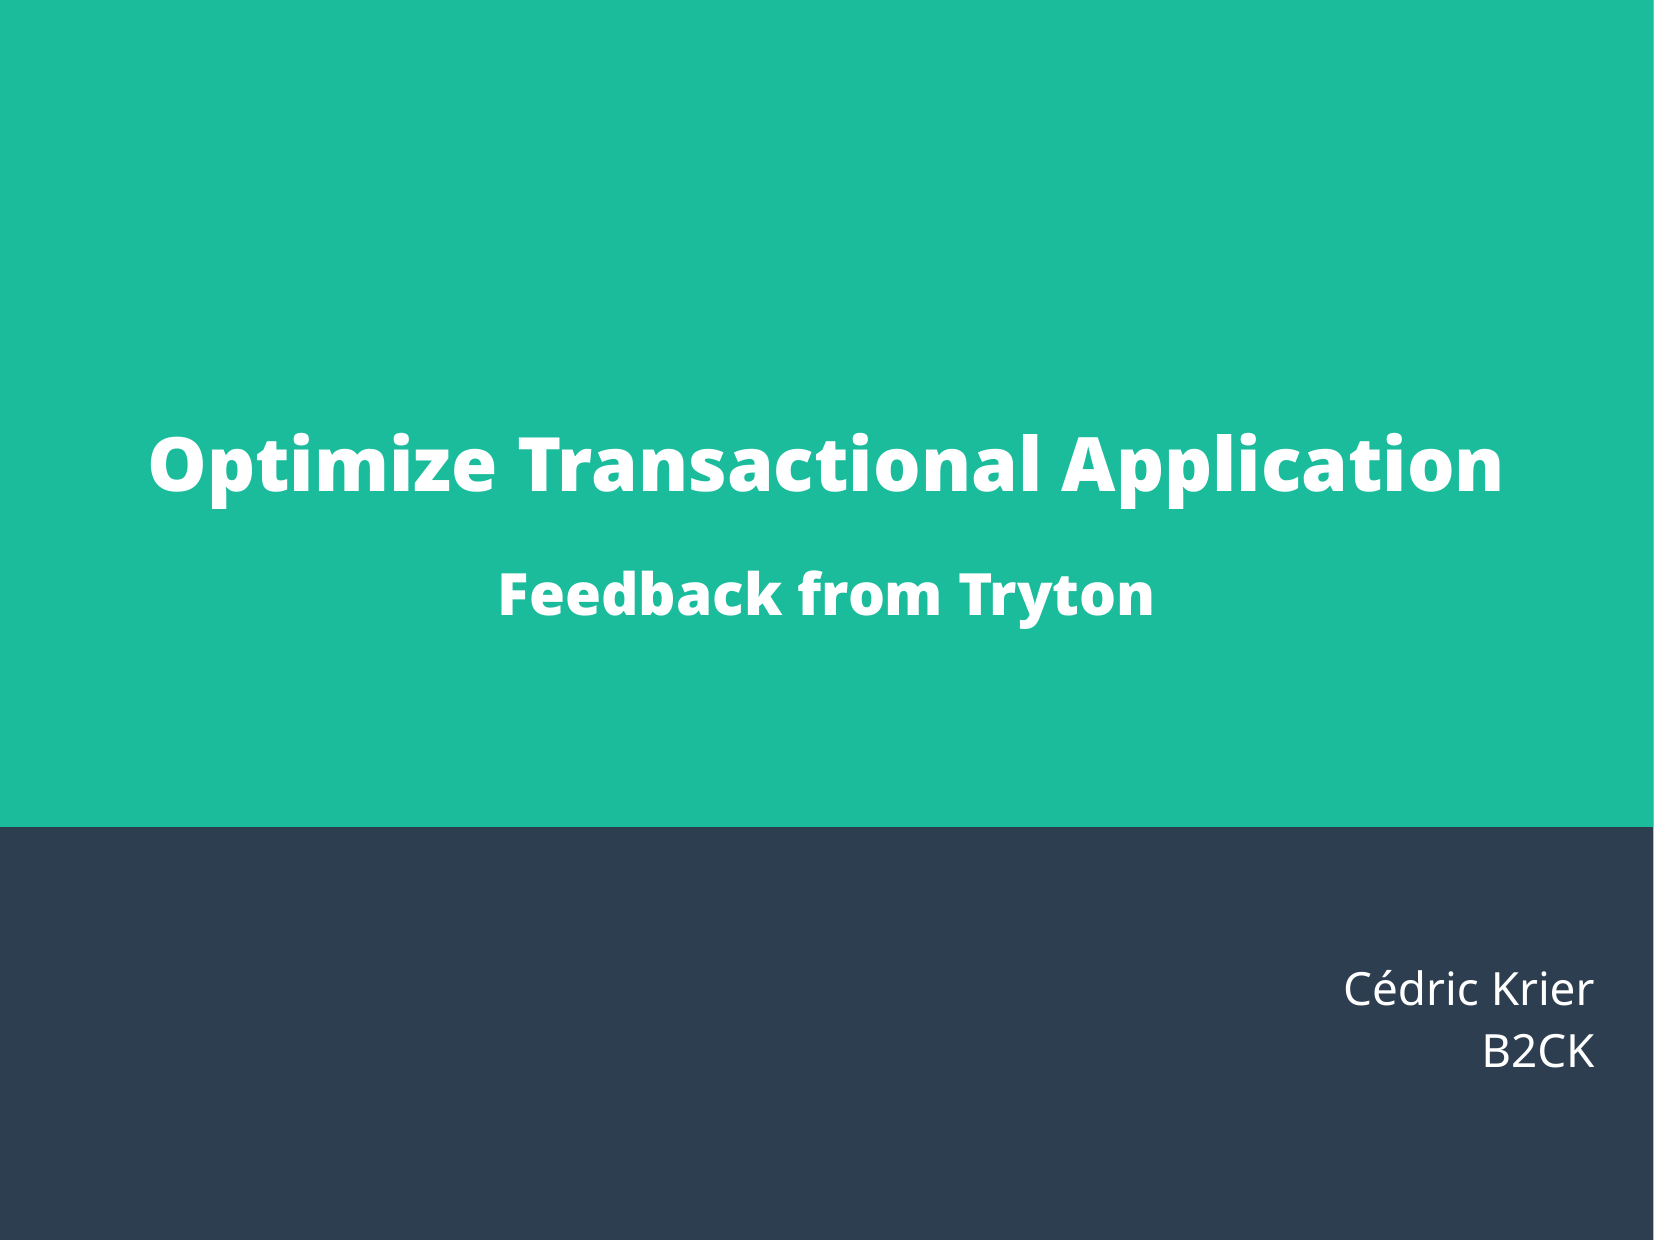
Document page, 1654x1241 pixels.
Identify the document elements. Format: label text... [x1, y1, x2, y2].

subtitle Cédric Krier B2CK [59, 856, 1595, 1182]
title Optimize Transactional Application Feedback from Tryton [59, 360, 1595, 856]
